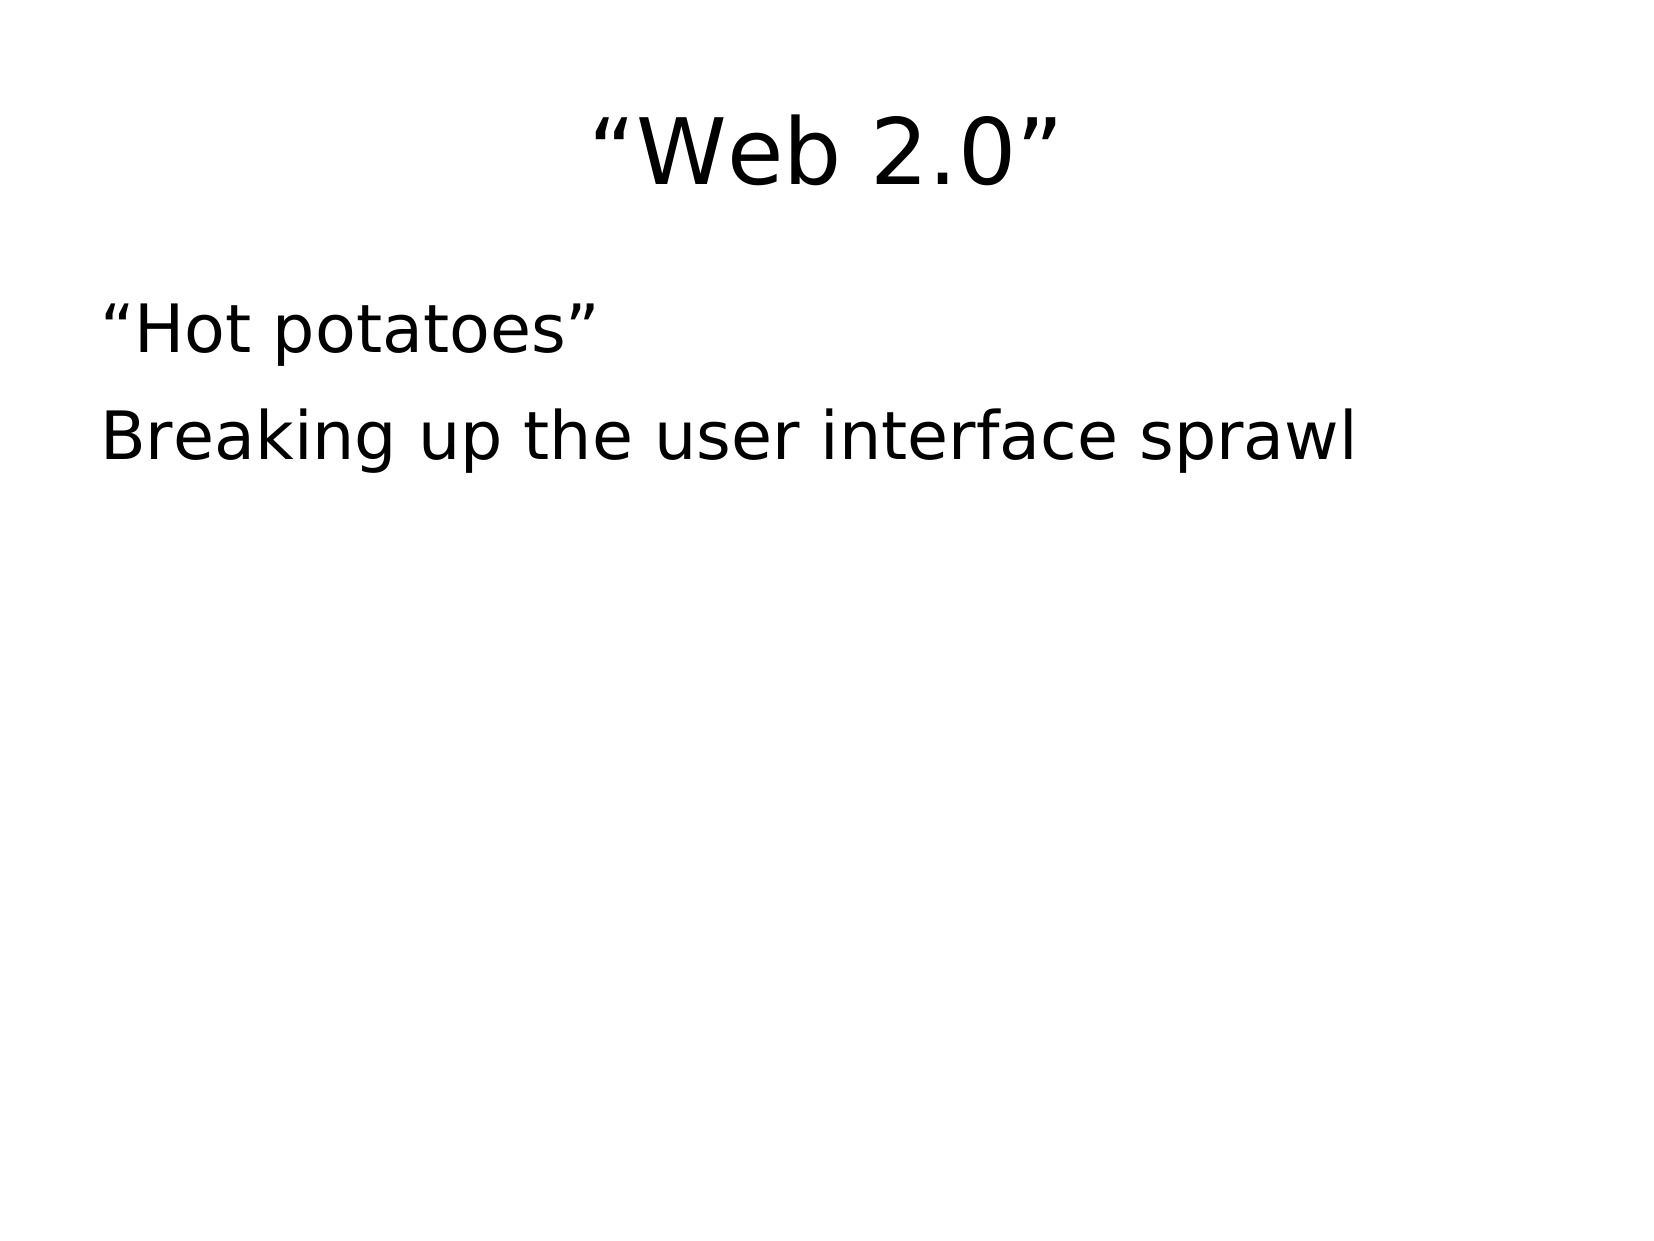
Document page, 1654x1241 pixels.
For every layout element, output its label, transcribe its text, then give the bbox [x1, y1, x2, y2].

list “Hot potatoes” Breaking up the user interface sprawl [82, 290, 1571, 1094]
title “Web 2.0” [82, 56, 1571, 250]
